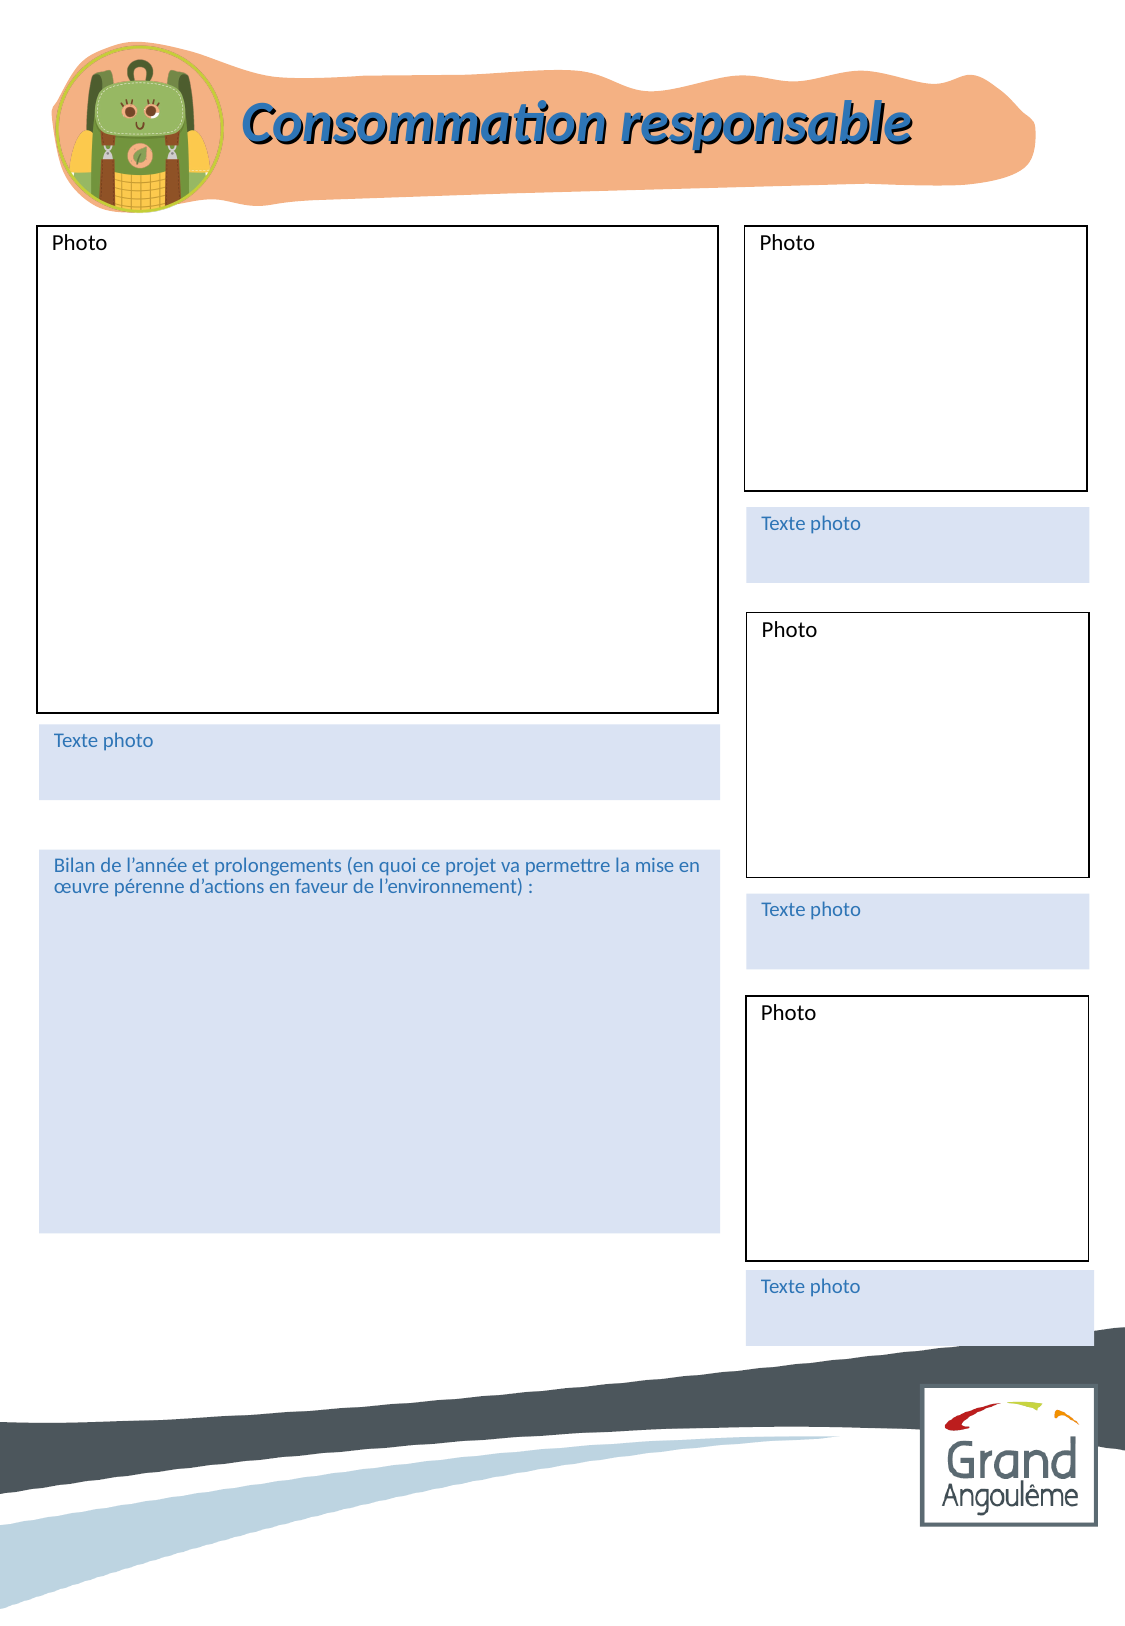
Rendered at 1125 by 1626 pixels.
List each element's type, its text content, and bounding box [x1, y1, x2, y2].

picture [0, 1312, 1125, 1625]
text_box Photo [744, 225, 1088, 491]
text_box Texte photo [746, 507, 1090, 583]
text_box Texte photo [746, 893, 1090, 970]
text_box Texte photo [39, 724, 721, 801]
text_box Bilan de l’année et prolongements (en quoi ce projet va permettre la mise en œuvre pérenne d’actions en faveur de l’environnement) : [39, 849, 721, 1234]
text_box Texte photo [745, 1270, 1095, 1346]
text_box Photo [745, 995, 1089, 1261]
picture [42, 32, 237, 226]
text_box Photo [746, 612, 1090, 878]
text_box Consommation responsable [237, 67, 1036, 206]
text_box Photo [36, 225, 718, 714]
